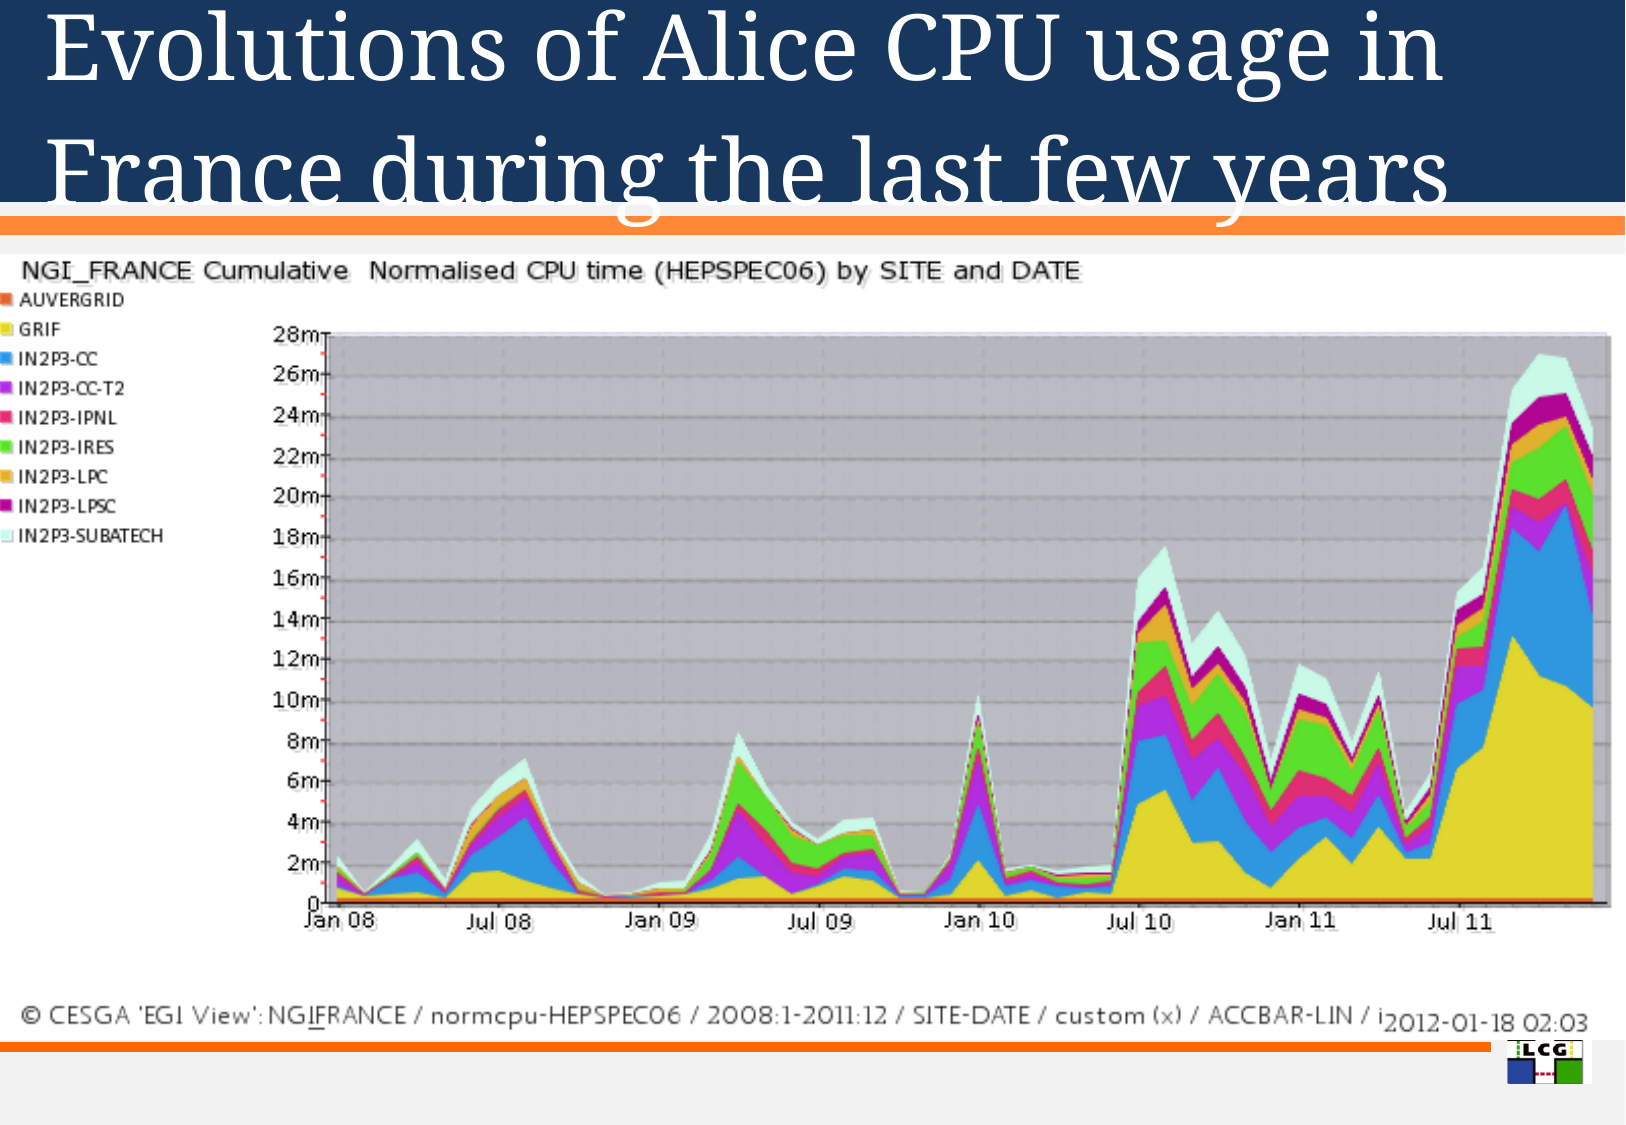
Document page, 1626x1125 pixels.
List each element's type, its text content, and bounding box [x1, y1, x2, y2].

title Evolutions of Alice CPU usage in France during the last few years [44, 0, 1594, 218]
picture [0, 254, 1625, 1084]
